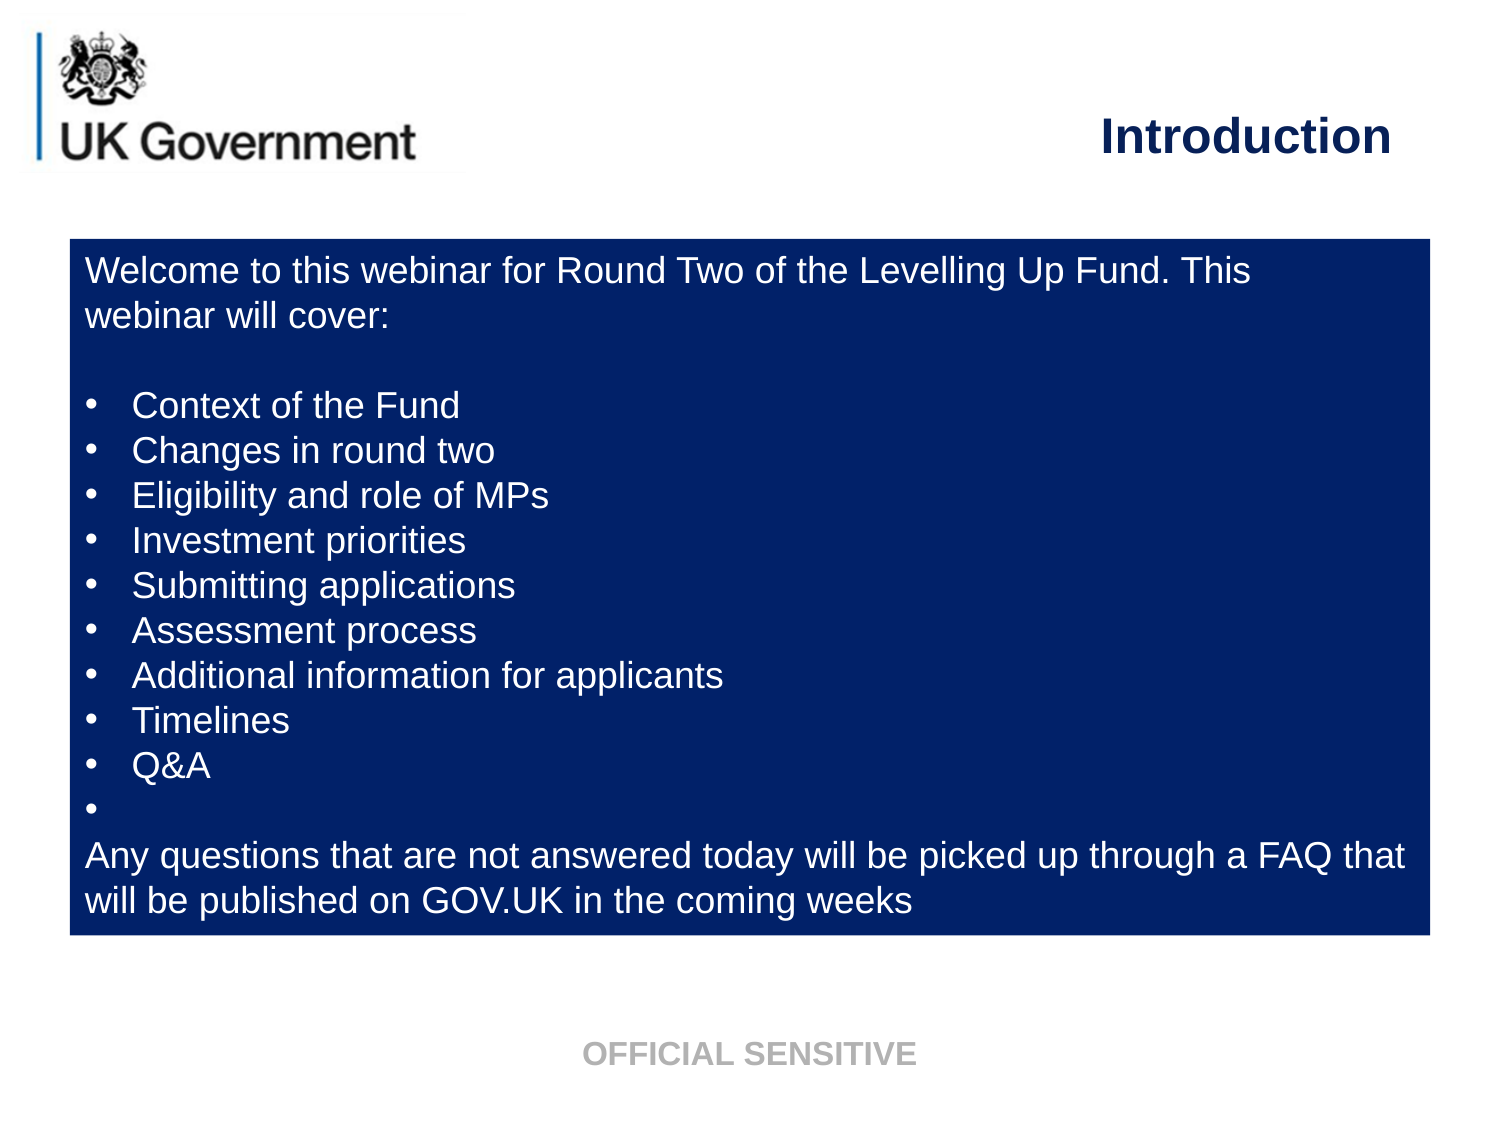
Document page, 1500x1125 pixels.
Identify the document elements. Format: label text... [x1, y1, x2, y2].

title Introduction [1085, 96, 1500, 173]
text_box Welcome to this webinar for Round Two of the Levelling Up Fund. This webinar will cover: Context of the Fund Changes in round two Eligibility and role of MPs Investment priorities Submitting applications Assessment process Additional information for applicants Timelines Q&A Any questions that are not answered today will be picked up through a FAQ that will be published on GOV.UK in the coming weeks [69, 238, 1431, 936]
picture [19, 0, 466, 173]
